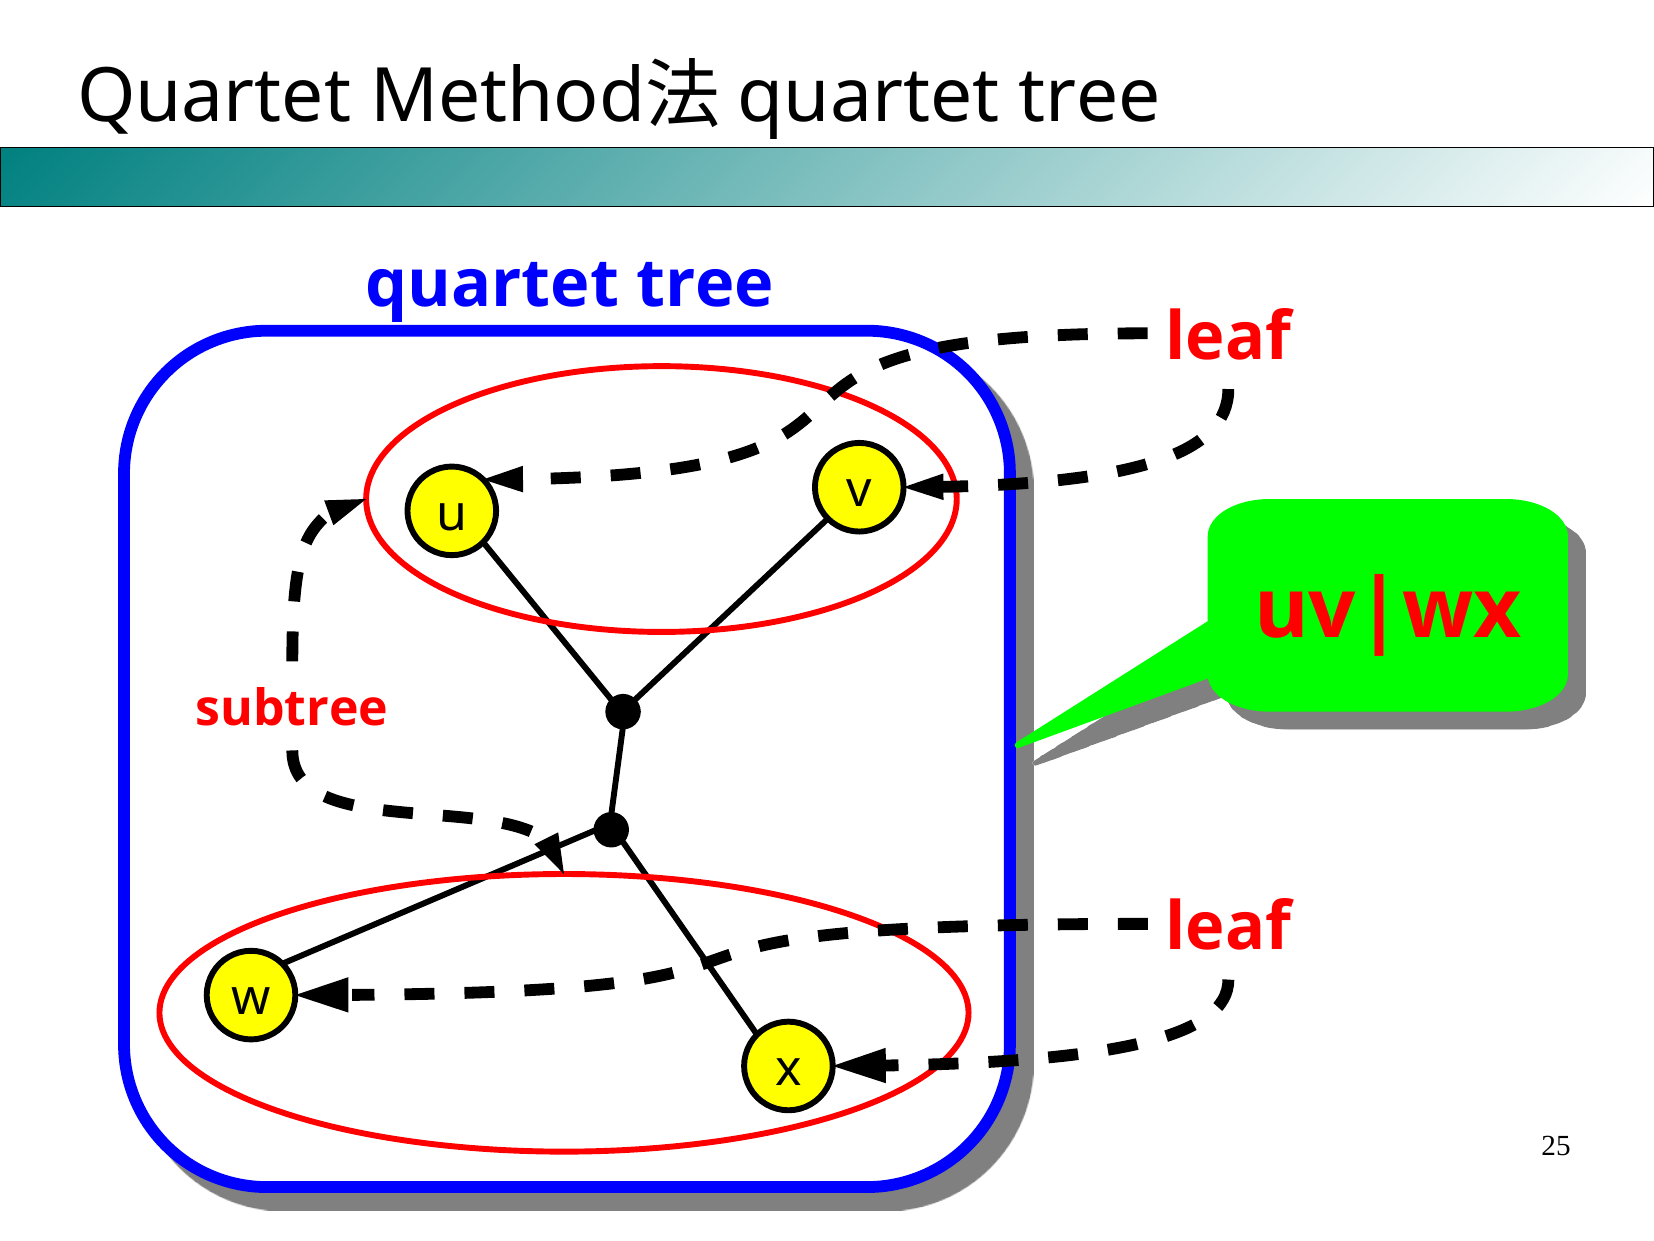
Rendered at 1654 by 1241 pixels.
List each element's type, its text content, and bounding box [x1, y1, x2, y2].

text_box uv|wx [1017, 501, 1566, 746]
text_box u [407, 466, 497, 556]
text_box v [814, 442, 904, 532]
text_box subtree [186, 661, 399, 736]
title Quartet Method法 quartet tree [77, 29, 1566, 148]
text_box leaf [1154, 868, 1303, 961]
text_box quartet tree [369, 224, 771, 317]
text_box w [206, 950, 296, 1040]
text_box x [744, 1021, 833, 1111]
text_box [124, 330, 1010, 1188]
text_box leaf [1154, 277, 1303, 371]
